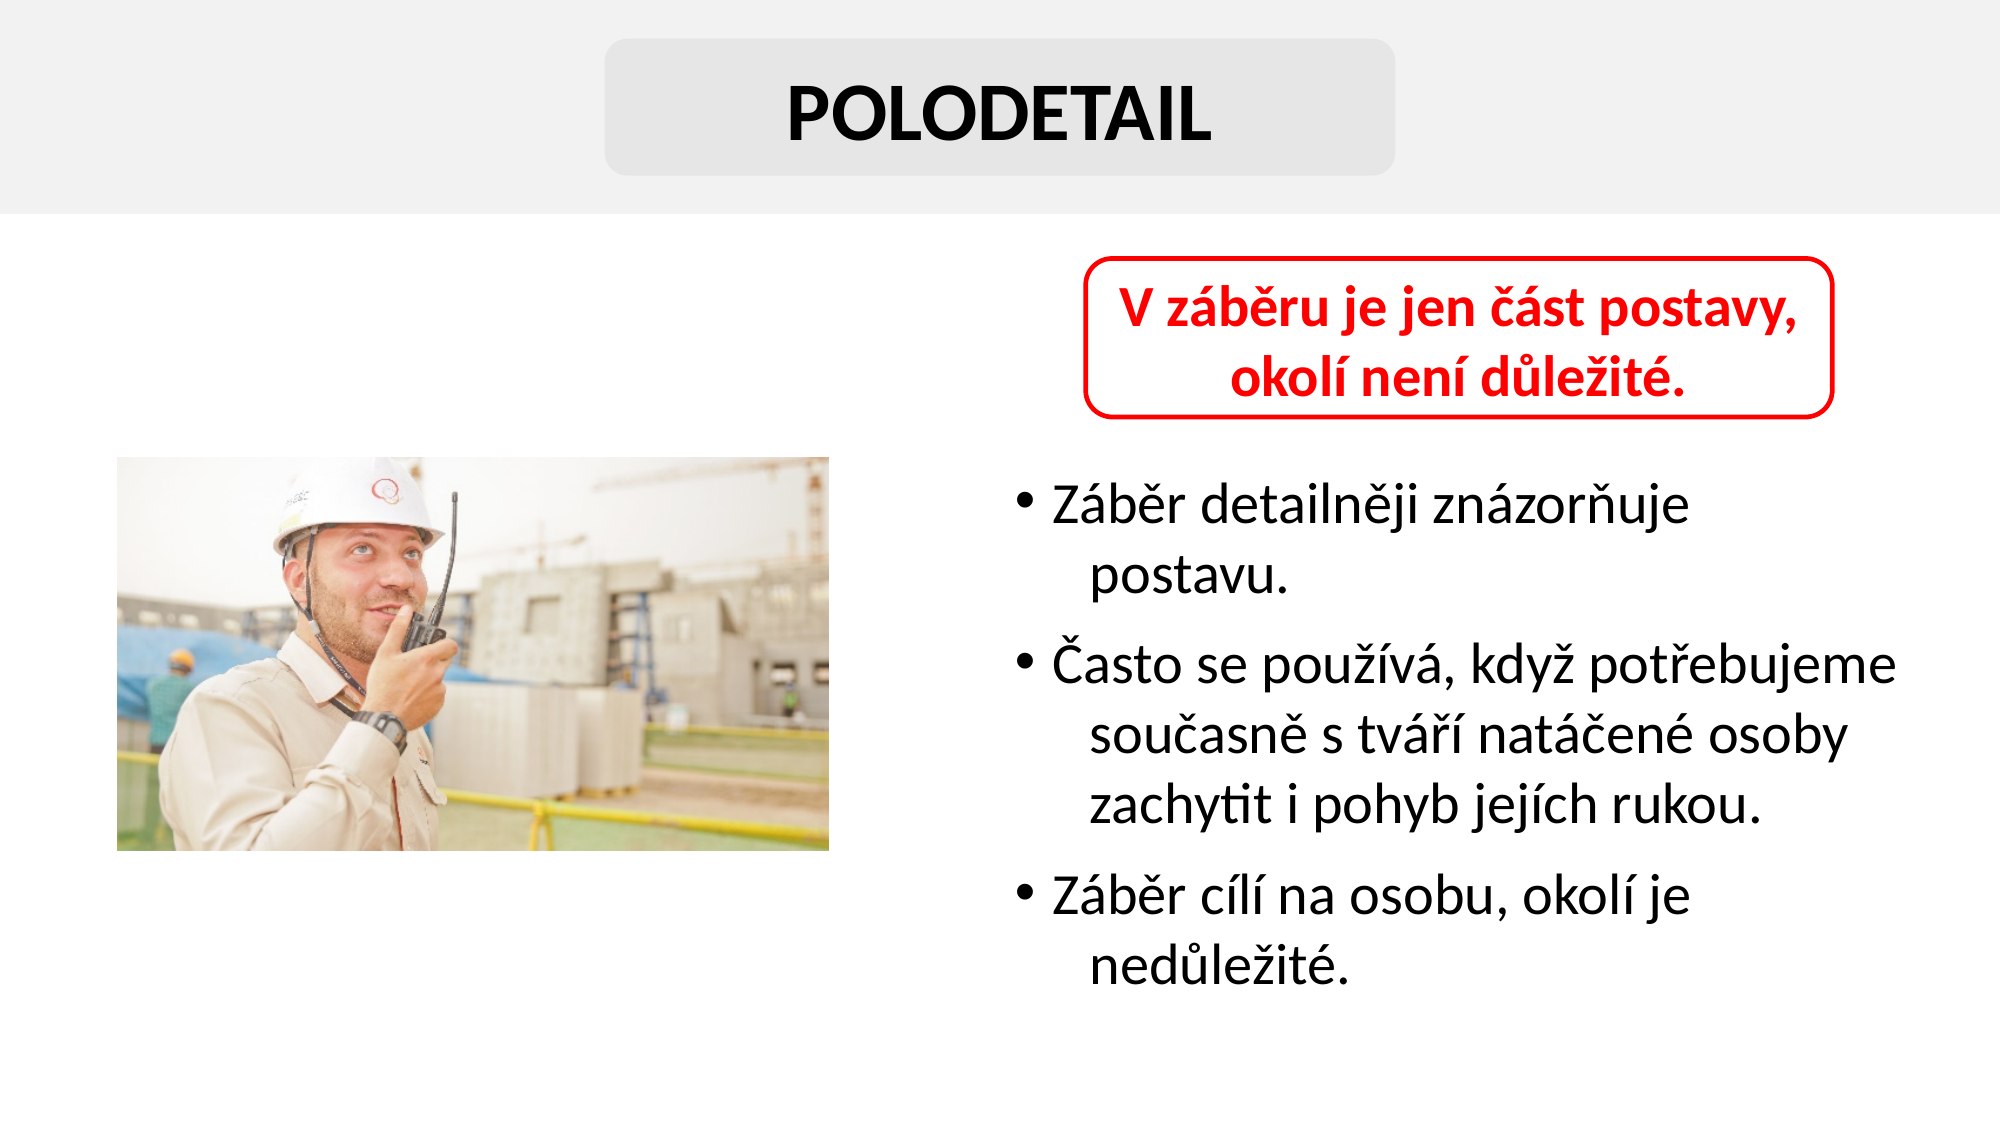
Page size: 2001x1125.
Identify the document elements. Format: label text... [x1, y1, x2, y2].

text_box [0, 0, 2000, 214]
picture [117, 457, 829, 851]
text_box Záběr detailněji znázorňuje postavu. Často se používá, když potřebujeme současně s tváří natáčené osoby zachytit i pohyb jejích rukou. Záběr cílí na osobu, okolí je nedůležité. [999, 457, 1918, 885]
text_box POLODETAIL [604, 38, 1396, 176]
text_box V záběru je jen část postavy, okolí není důležité. [1085, 258, 1833, 417]
